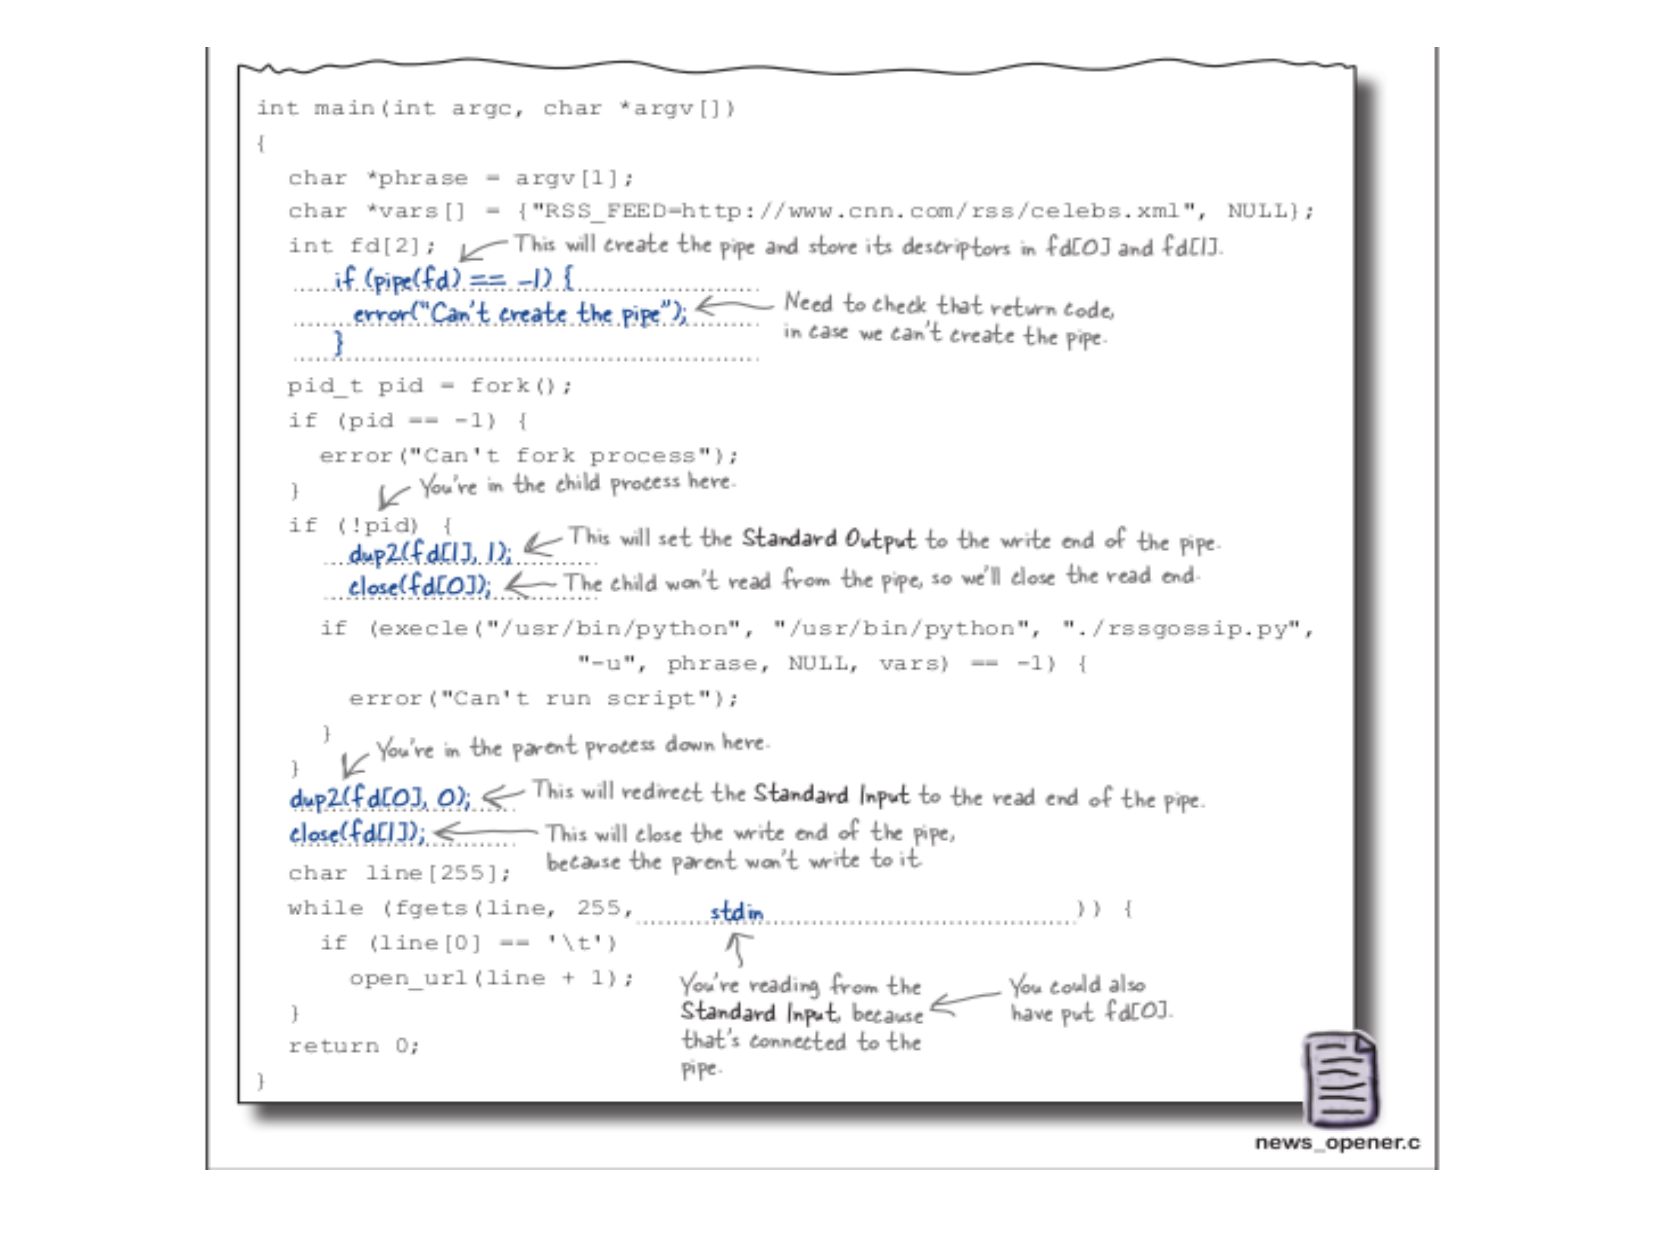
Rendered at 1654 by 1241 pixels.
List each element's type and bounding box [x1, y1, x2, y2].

picture [188, 47, 1465, 1170]
